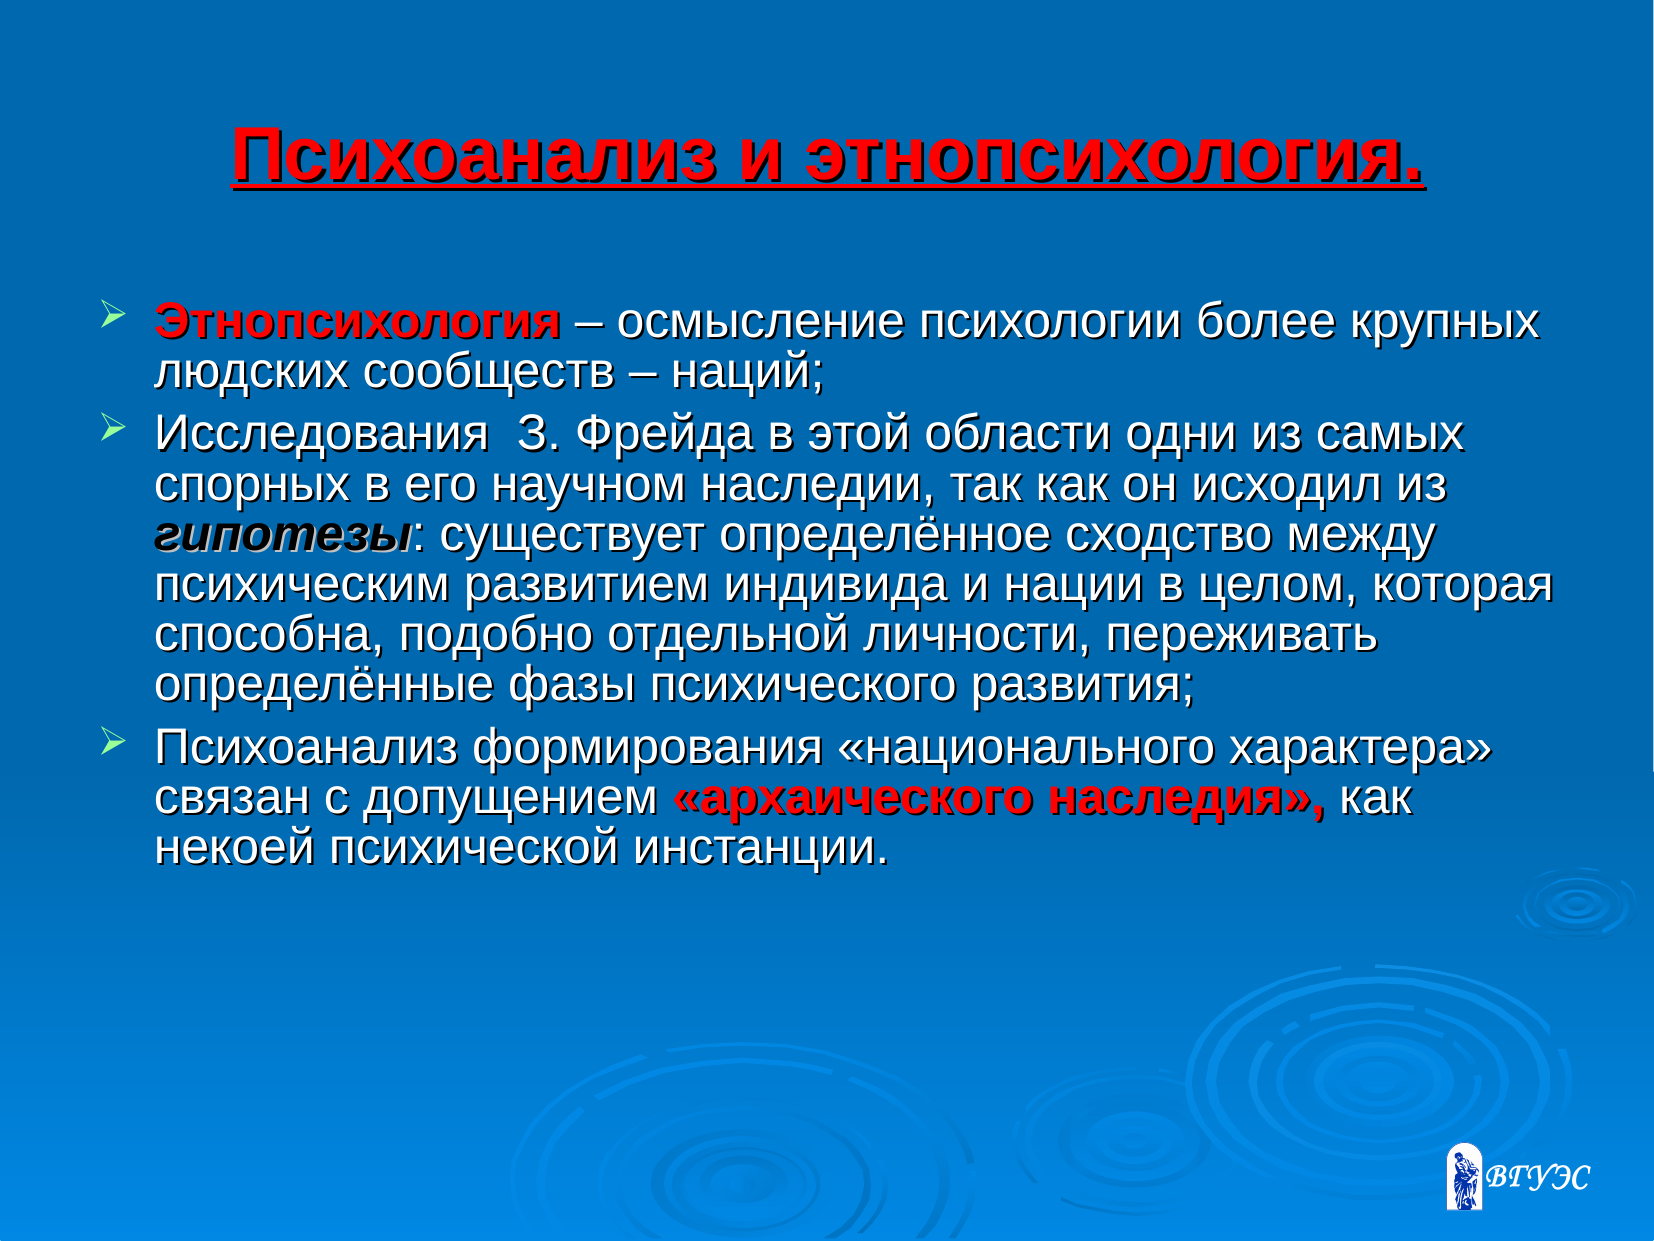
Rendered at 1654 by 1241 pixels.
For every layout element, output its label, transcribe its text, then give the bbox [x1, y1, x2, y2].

picture [1446, 1142, 1592, 1211]
title Психоанализ и этнопсихология. [82, 50, 1571, 257]
list Этнопсихология – осмысление психологии более крупных людских сообществ – наций; Исследования З. Фрейда в этой области одни из самых спорных в его научном наследии, так как он исходил из гипотезы: существует определённое сходство между психическим развитием индивида и нации в целом, которая способна, подобно отдельной личности, переживать определённые фазы психического развития; Психоанализ формирования «национального характера» связан с допущением «архаического наследия», как некоей психической инстанции. [82, 289, 1571, 1108]
